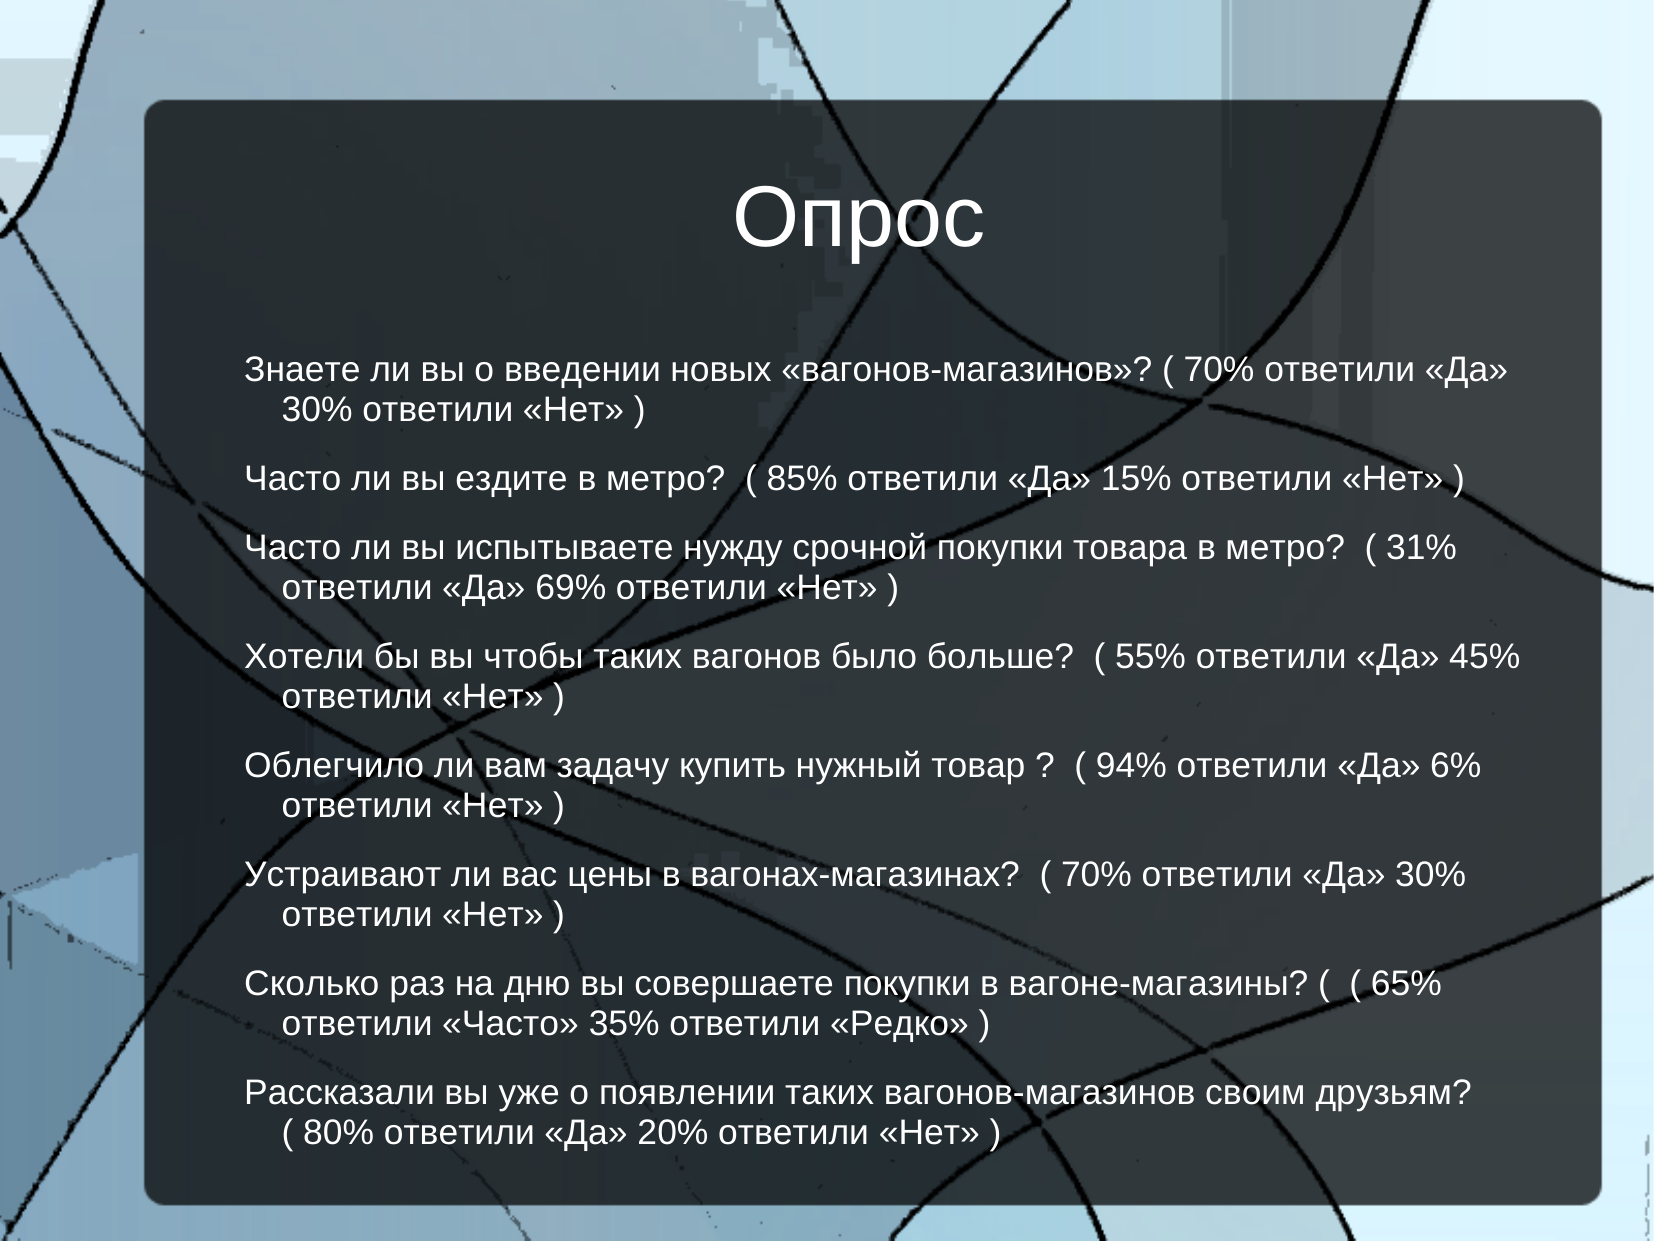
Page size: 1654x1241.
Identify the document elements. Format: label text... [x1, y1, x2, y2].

picture [0, 0, 1654, 1241]
list Знаете ли вы о введении новых «вагонов-магазинов»? ( 70% ответили «Да» 30% ответили «Нет» ) Часто ли вы ездите в метро? ( 85% ответили «Да» 15% ответили «Нет» ) Часто ли вы испытываете нужду срочной покупки товара в метро? ( 31% ответили «Да» 69% ответили «Нет» ) Хотели бы вы чтобы таких вагонов было больше? ( 55% ответили «Да» 45% ответили «Нет» ) Облегчило ли вам задачу купить нужный товар ? ( 94% ответили «Да» 6% ответили «Нет» ) Устраивают ли вас цены в вагонах-магазинах? ( 70% ответили «Да» 30% ответили «Нет» ) Сколько раз на дню вы совершаете покупки в вагоне-магазины? ( ( 65% ответили «Часто» 35% ответили «Редко» ) Рассказали вы уже о появлении таких вагонов-магазинов своим друзьям? ( 80% ответили «Да» 20% ответили «Нет» ) [206, 349, 1571, 1241]
title Опрос [159, 108, 1583, 325]
